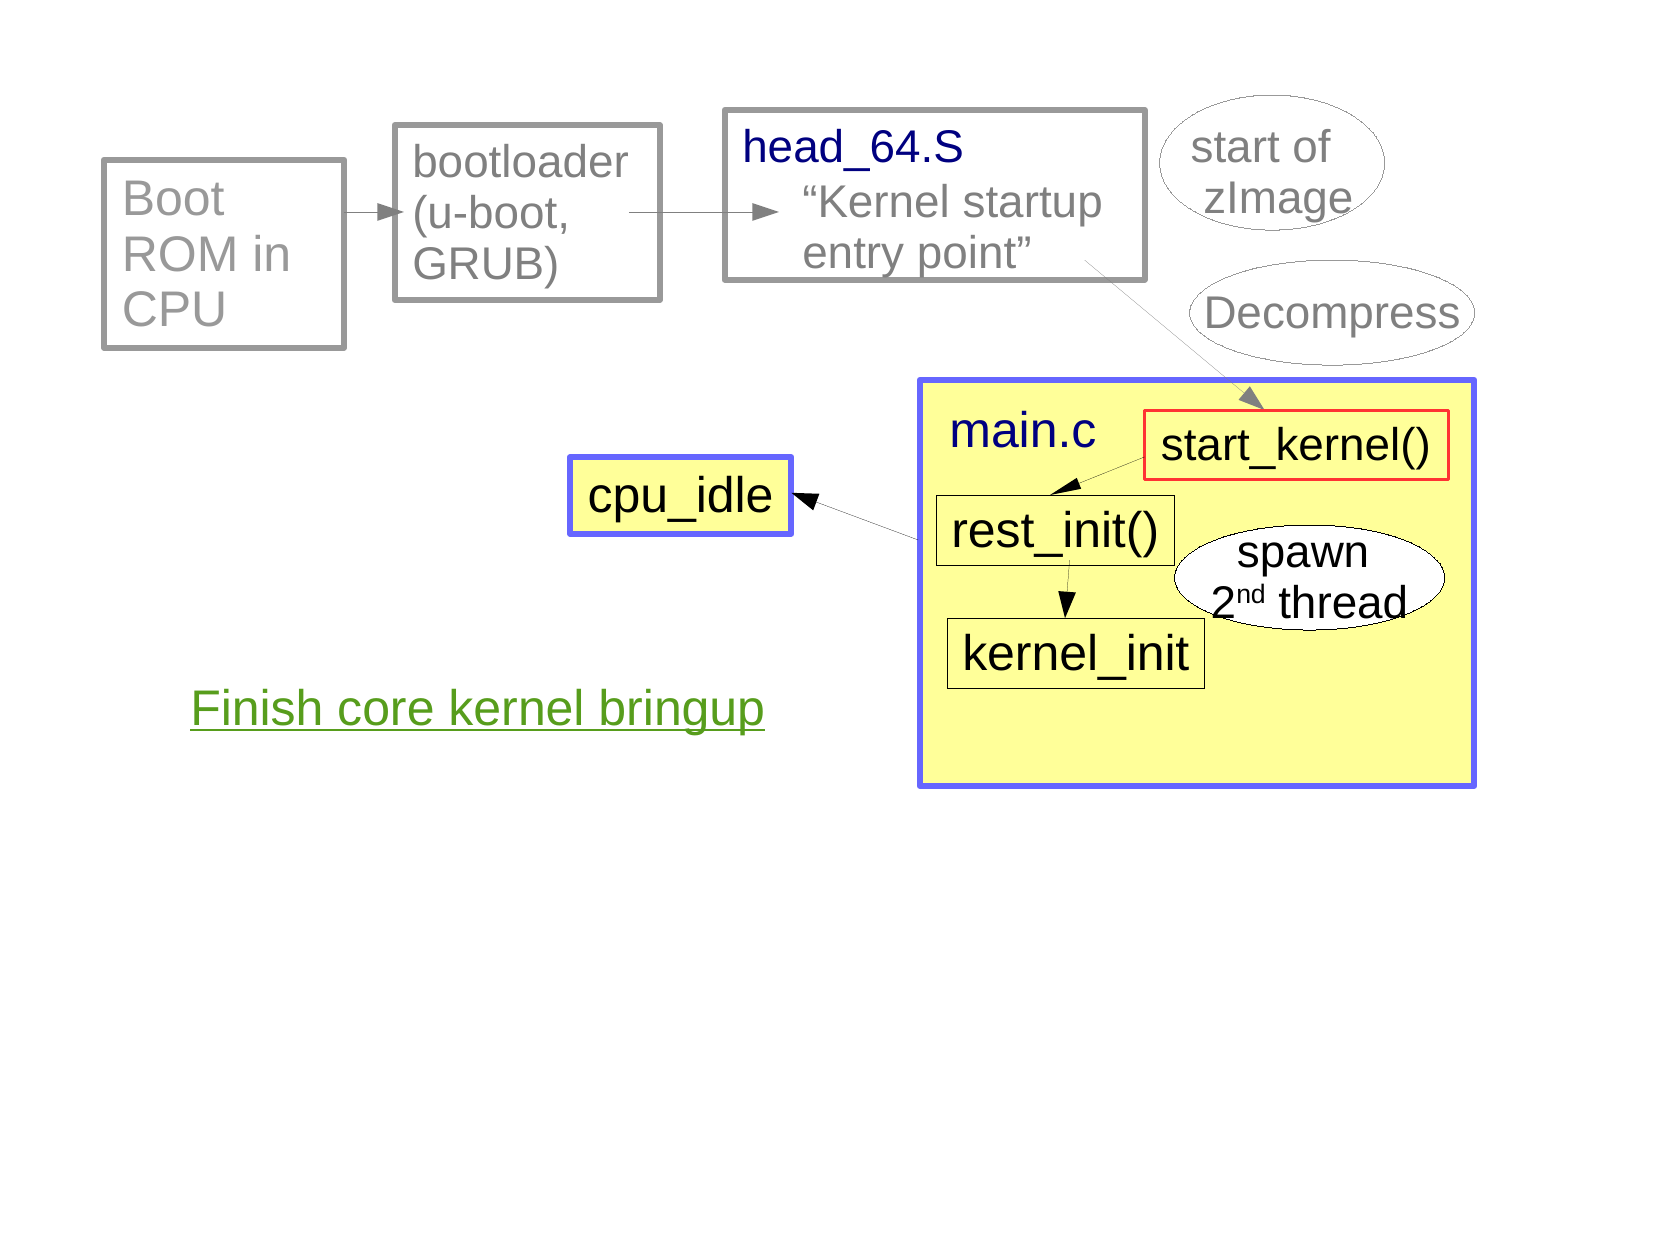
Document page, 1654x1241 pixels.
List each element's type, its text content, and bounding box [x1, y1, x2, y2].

text_box [919, 380, 1475, 786]
text_box [948, 681, 1204, 688]
text_box head_64.S [724, 110, 1145, 280]
text_box bootloader (u-boot, GRUB) [394, 125, 660, 276]
text_box [1070, 561, 1174, 565]
text_box Decompress [1189, 260, 1475, 366]
text_box cpu_idle [570, 457, 792, 526]
text_box [937, 561, 1069, 565]
text_box rest_init() [936, 495, 1175, 561]
text_box main.c [934, 395, 1112, 457]
text_box start of zImage [1175, 113, 1369, 215]
text_box Finish core kernel bringup [175, 673, 781, 736]
text_box Boot ROM in CPU [103, 159, 344, 322]
text_box spawn 2nd thread [1174, 525, 1445, 631]
text_box kernel_init [947, 618, 1205, 681]
text_box “Kernel startup entry point” [787, 168, 1118, 270]
text_box start_kernel() [1144, 410, 1449, 480]
